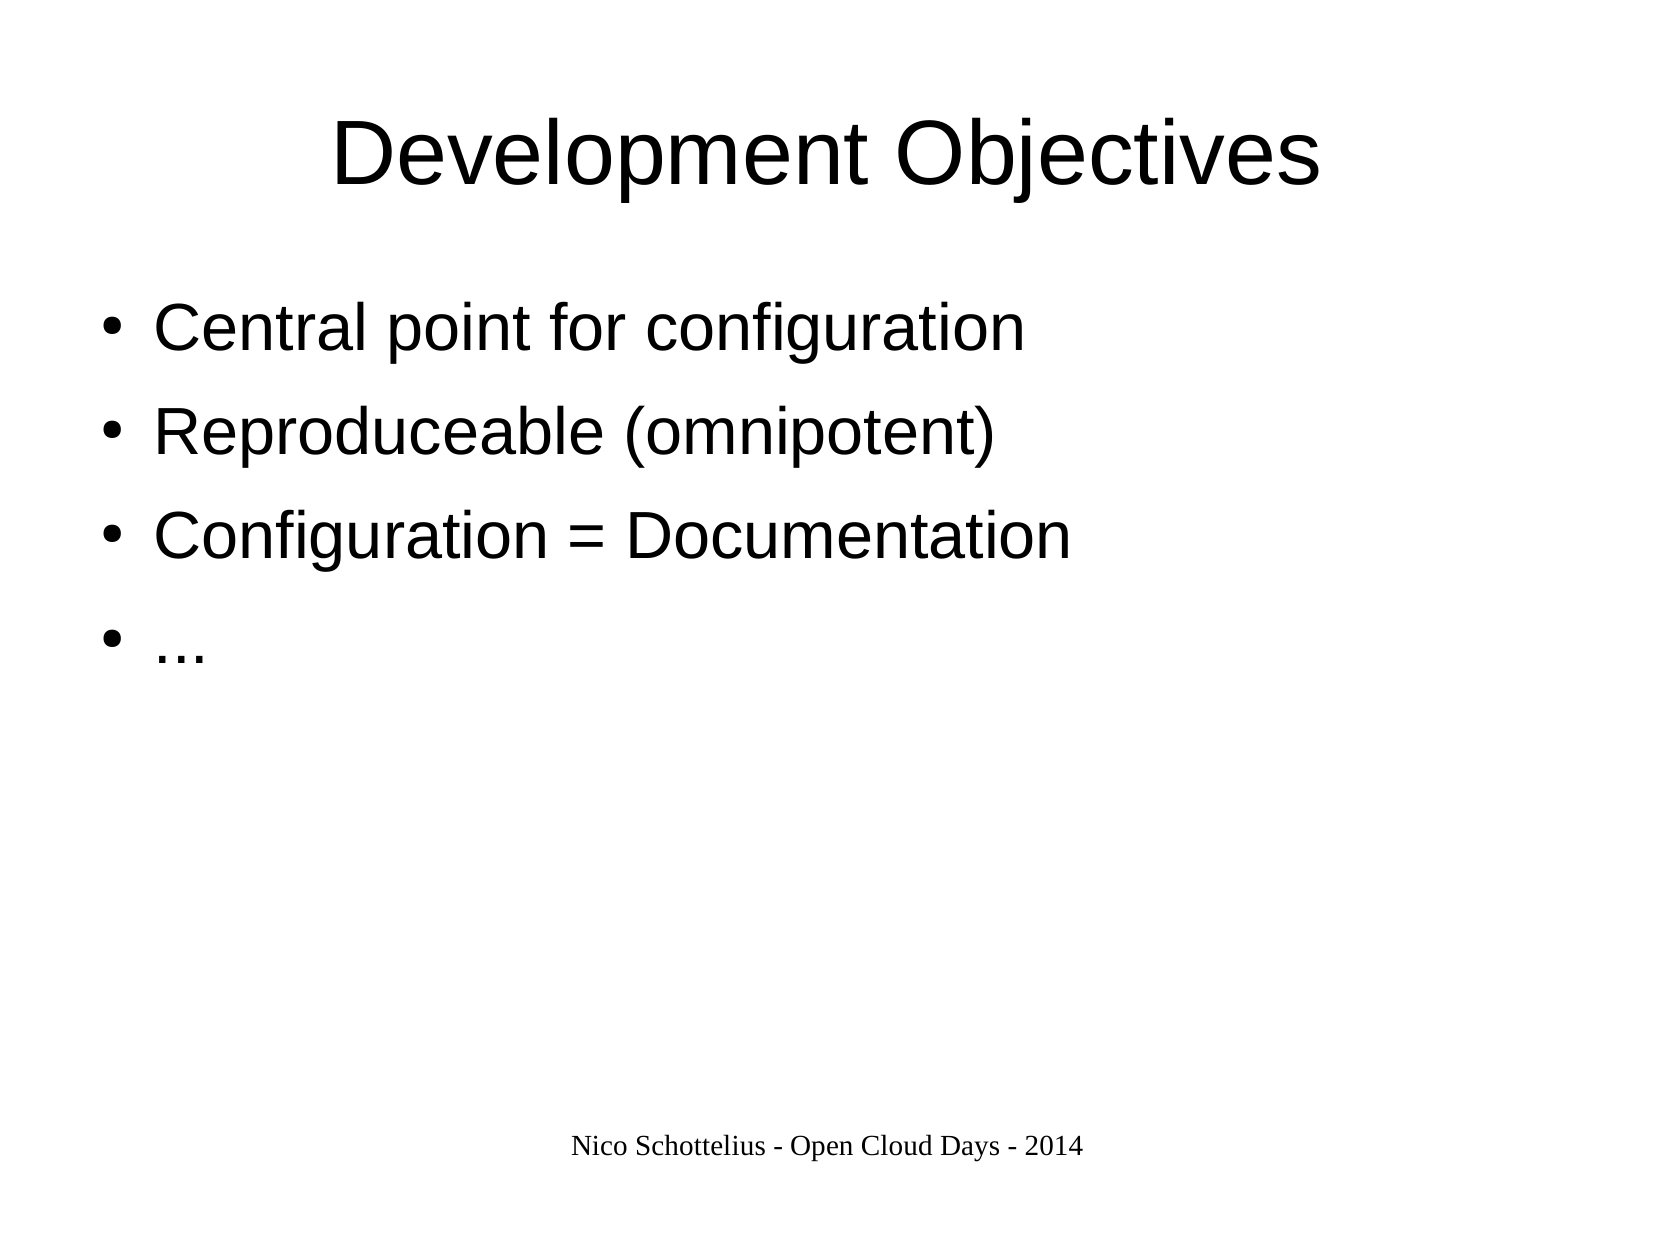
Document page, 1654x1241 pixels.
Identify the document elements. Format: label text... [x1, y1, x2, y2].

title Development Objectives [82, 49, 1571, 257]
list Central point for configuration Reproduceable (omnipotent) Configuration = Documentation ... [82, 290, 1538, 1010]
